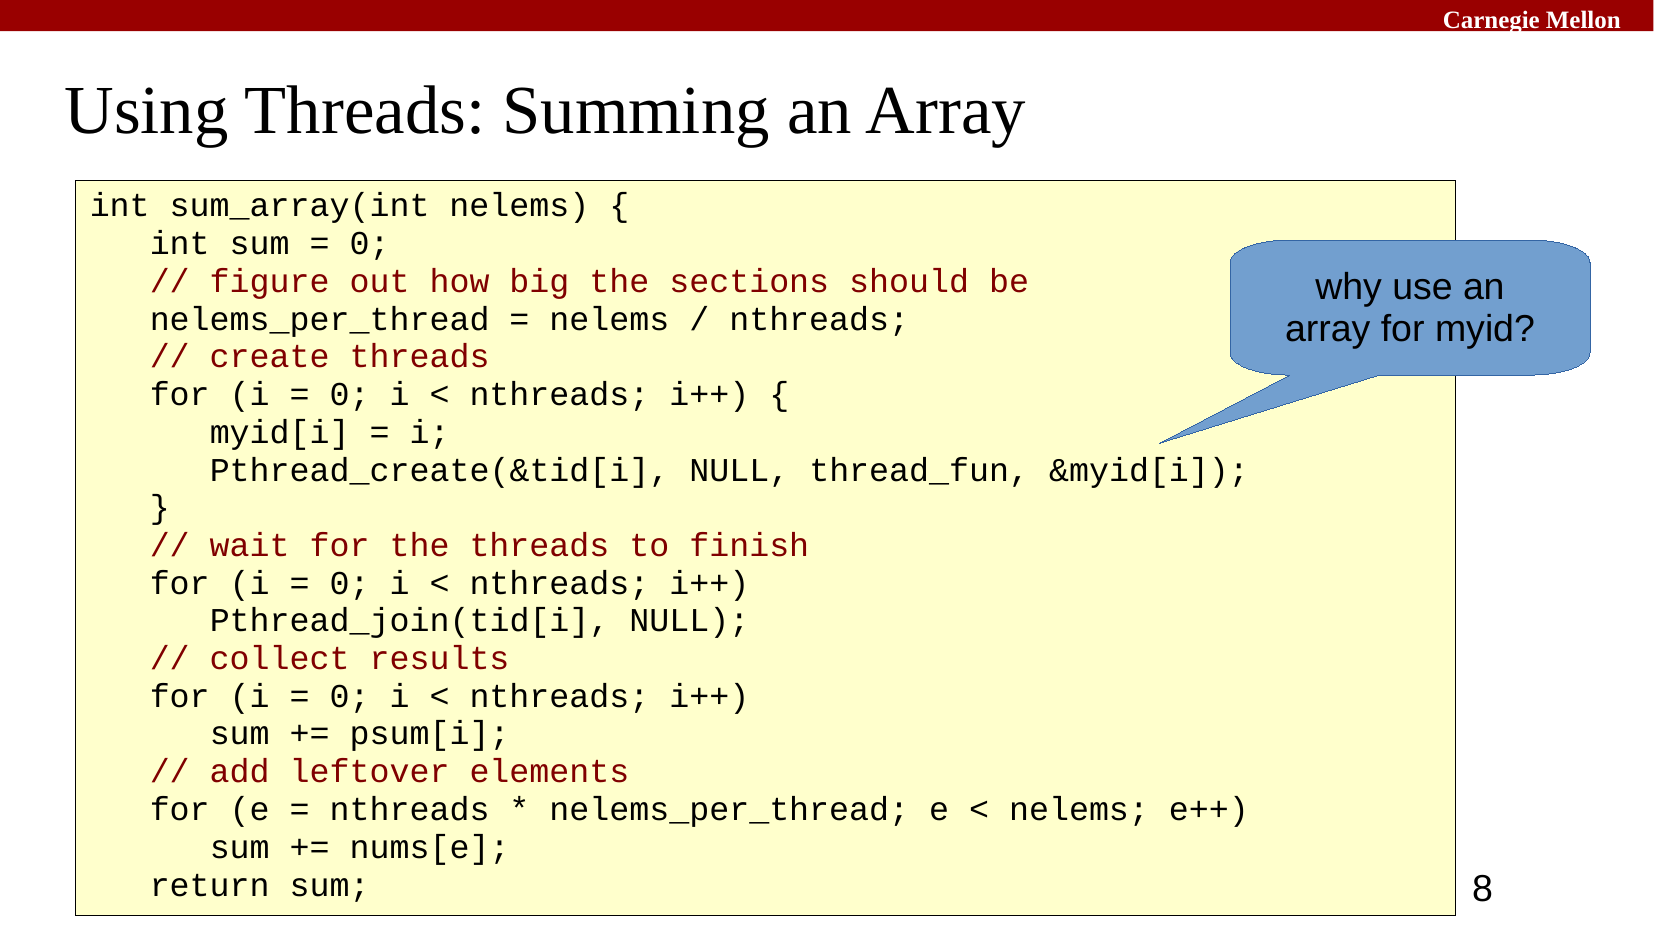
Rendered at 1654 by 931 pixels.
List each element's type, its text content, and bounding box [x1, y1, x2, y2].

title Using Threads: Summing an Array [64, 58, 1576, 163]
text_box int sum_array(int nelems) { int sum = 0; // figure out how big the sections should be nelems_per_thread = nelems / nthreads; // create threads for (i = 0; i < nthreads; i++) { myid[i] = i; Pthread_create(&tid[i], NULL, thread_fun, &myid[i]); } // wait for the threads to finish for (i = 0; i < nthreads; i++) Pthread_join(tid[i], NULL); // collect results for (i = 0; i < nthreads; i++) sum += psum[i]; // add leftover elements for (e = nthreads * nelems_per_thread; e < nelems; e++) sum += nums[e]; return sum; [75, 180, 1456, 916]
text_box why use an array for myid? [1159, 240, 1591, 444]
